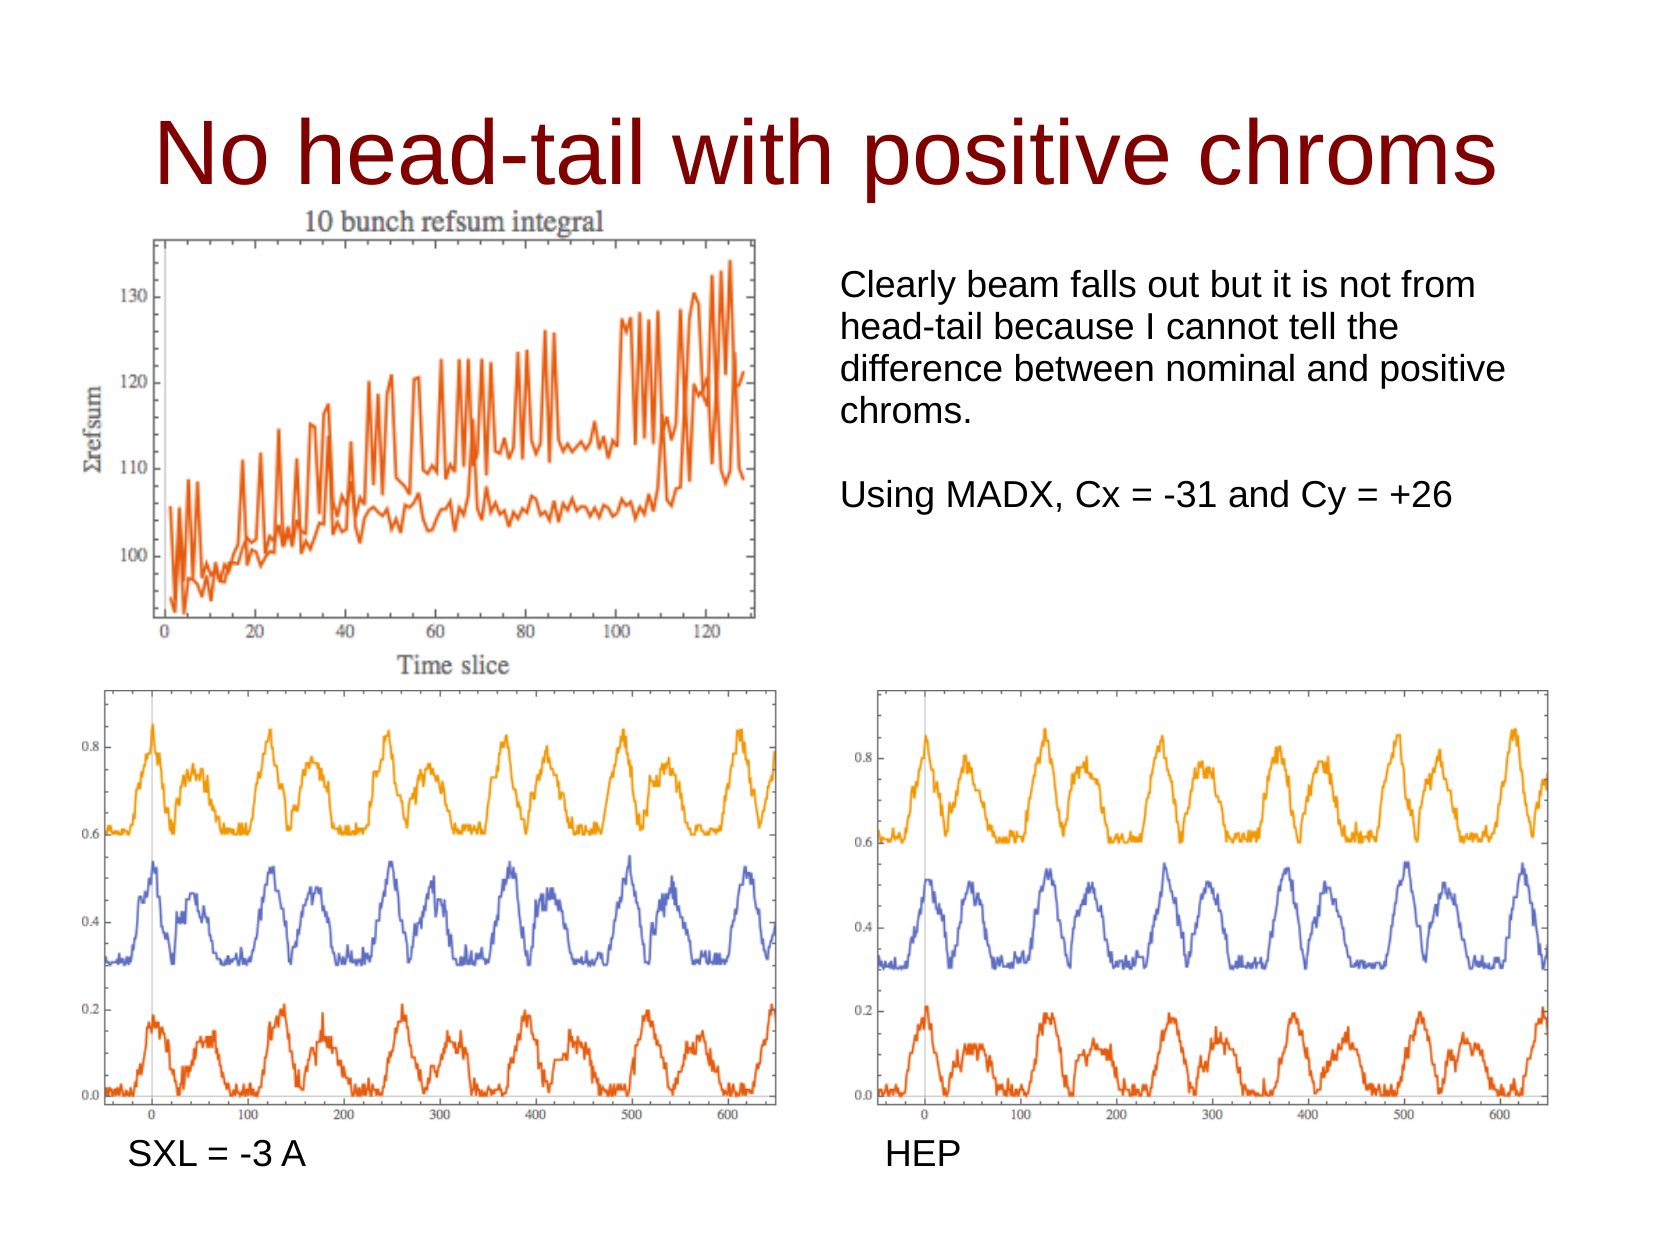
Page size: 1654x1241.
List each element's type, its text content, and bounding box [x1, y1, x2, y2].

text_box HEP [870, 1125, 1534, 1182]
text_box Clearly beam falls out but it is not from head-tail because I cannot tell the difference between nominal and positive chroms. Using MADX, Cx = -31 and Cy = +26 [825, 256, 1561, 521]
picture [82, 690, 778, 1126]
text_box SXL = -3 A [112, 1125, 766, 1182]
picture [855, 690, 1550, 1126]
title No head-tail with positive chroms [82, 49, 1571, 257]
picture [82, 209, 758, 684]
